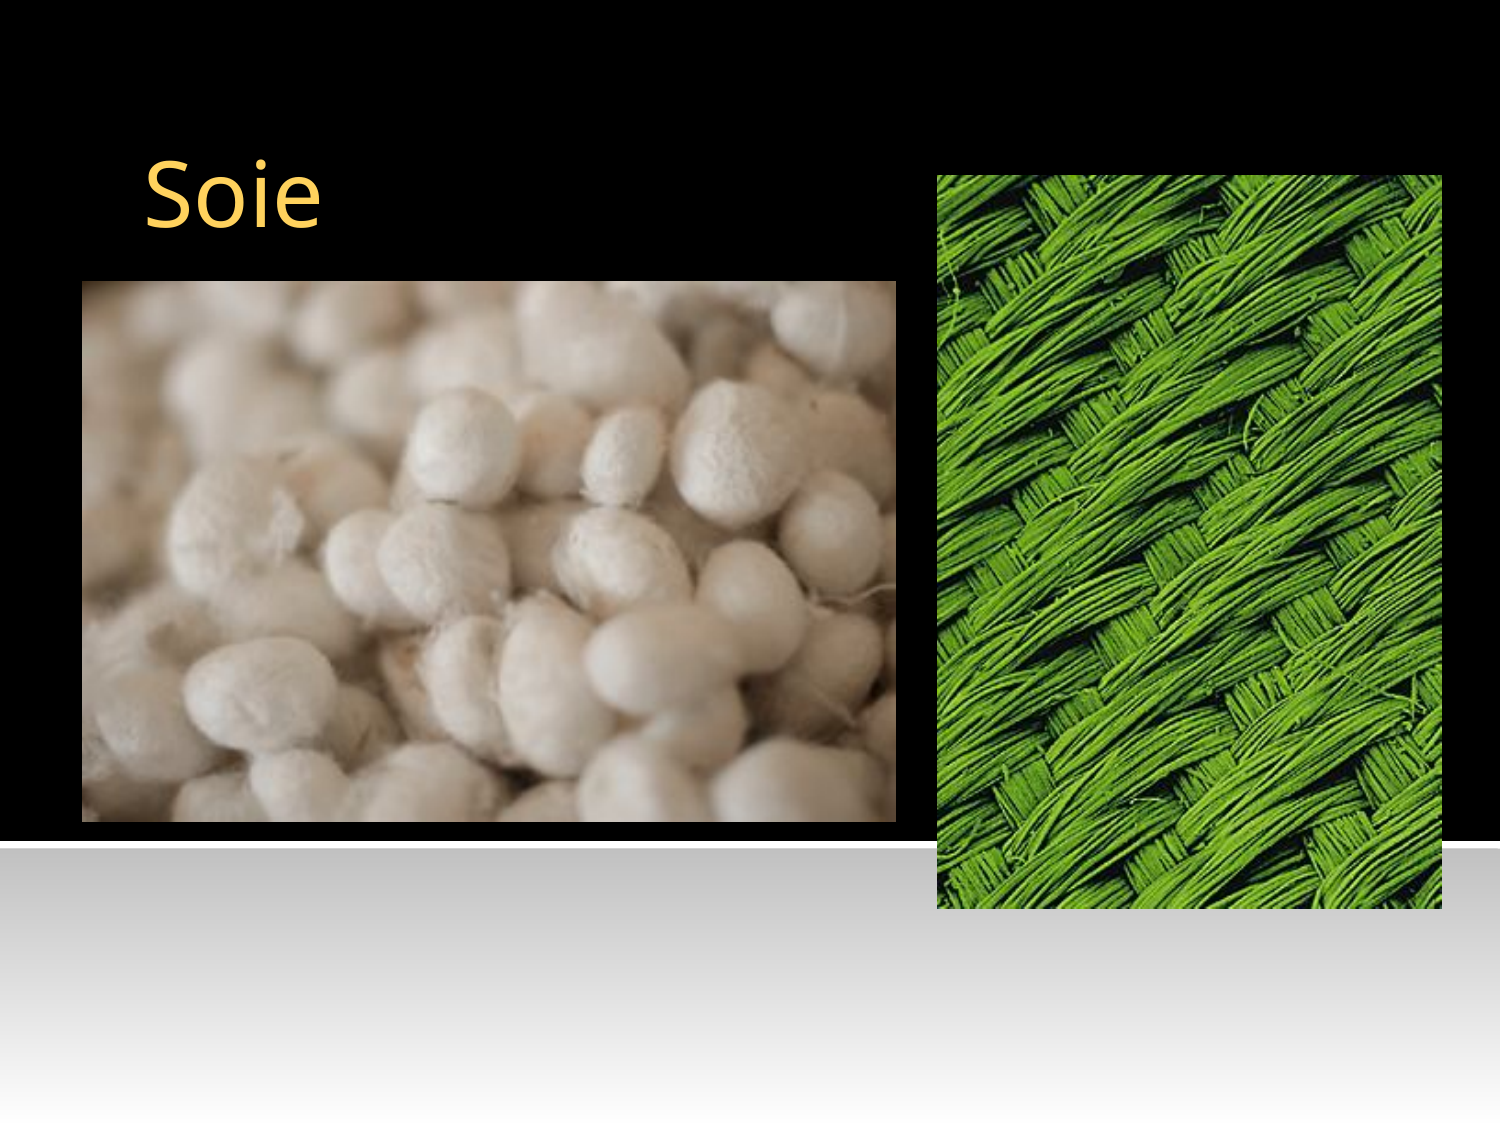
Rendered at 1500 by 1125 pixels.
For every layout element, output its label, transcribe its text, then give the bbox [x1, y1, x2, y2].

picture [82, 281, 896, 822]
text_box Soie [128, 128, 399, 254]
picture [937, 175, 1442, 909]
